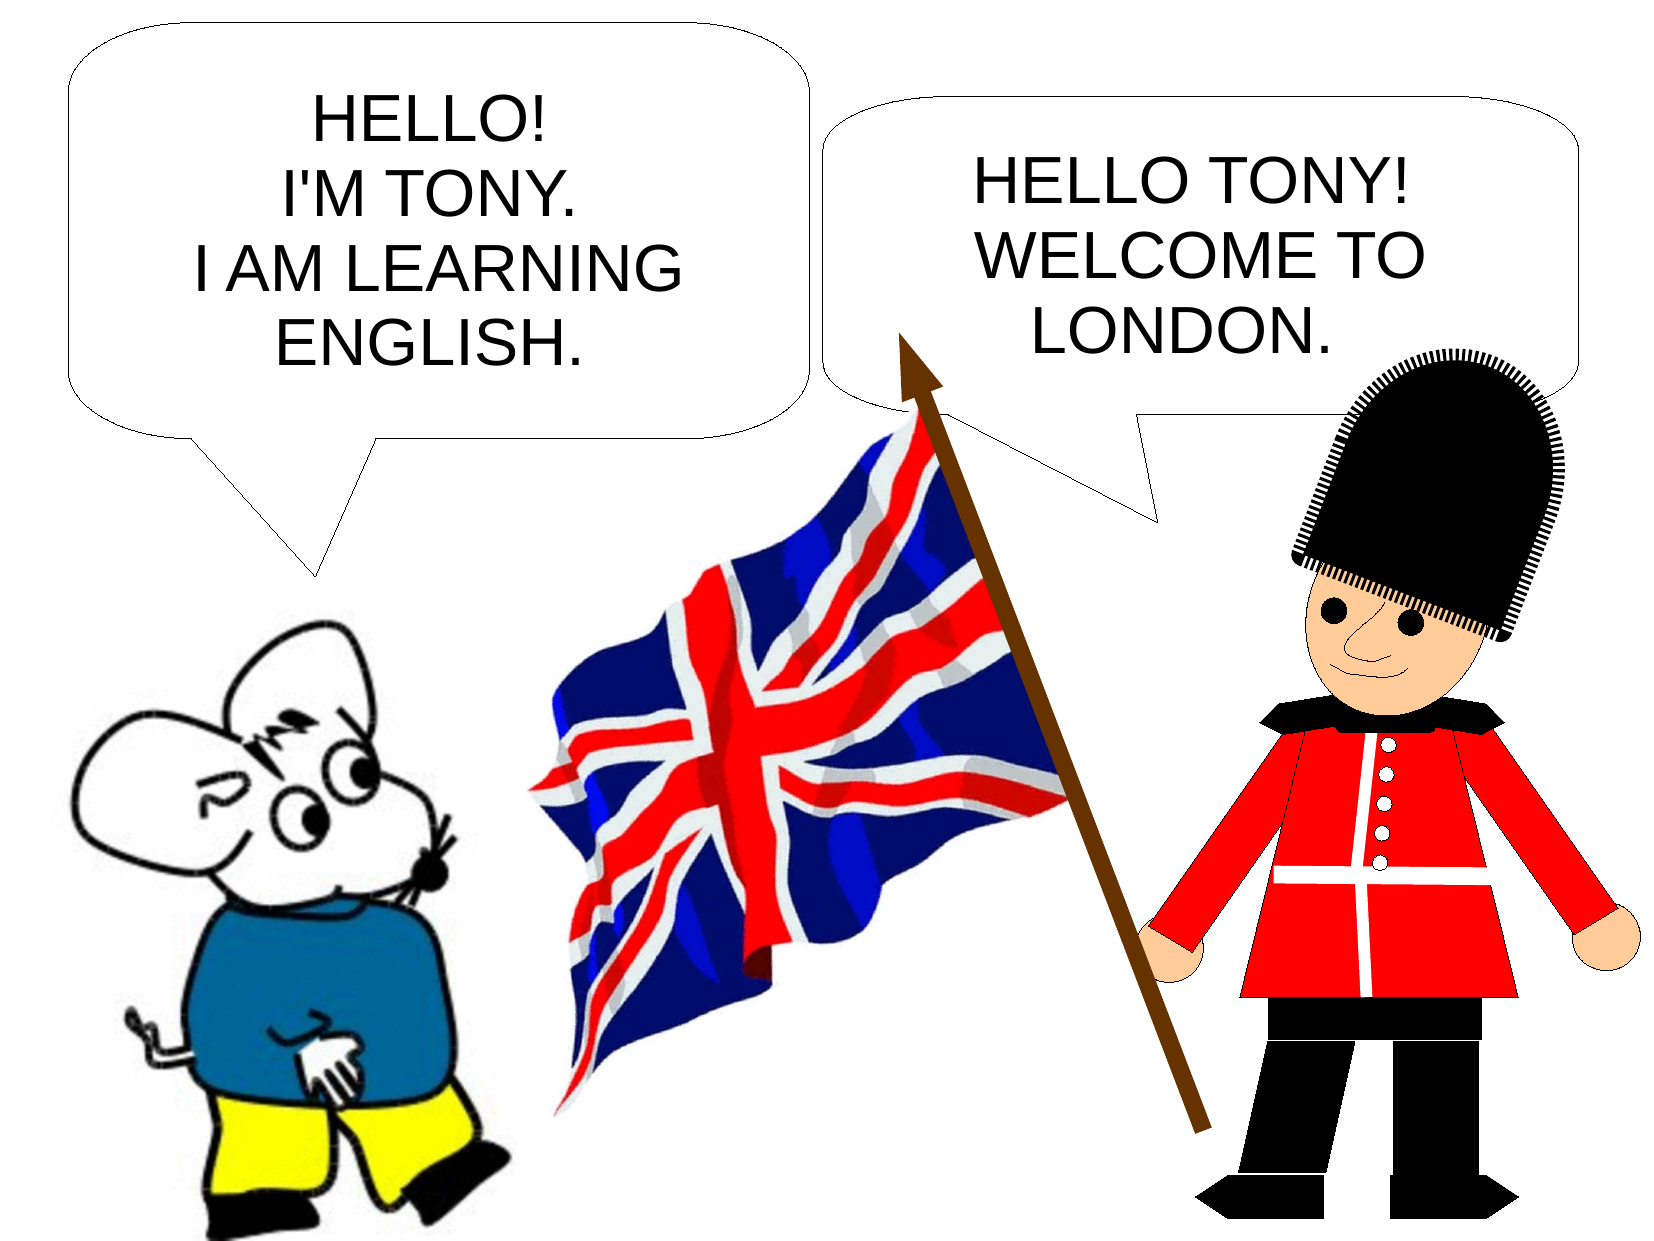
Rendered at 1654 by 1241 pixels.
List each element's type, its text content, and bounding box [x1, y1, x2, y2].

text_box HELLO! I'M TONY. I AM LEARNING ENGLISH. [68, 22, 810, 577]
text_box HELLO TONY! WELCOME TO LONDON. [822, 96, 1579, 523]
text_box [1195, 1175, 1324, 1219]
picture [52, 405, 1068, 1241]
text_box [1138, 360, 1641, 1040]
text_box [1238, 1041, 1355, 1173]
picture [964, 476, 1142, 792]
text_box [1390, 1041, 1519, 1219]
